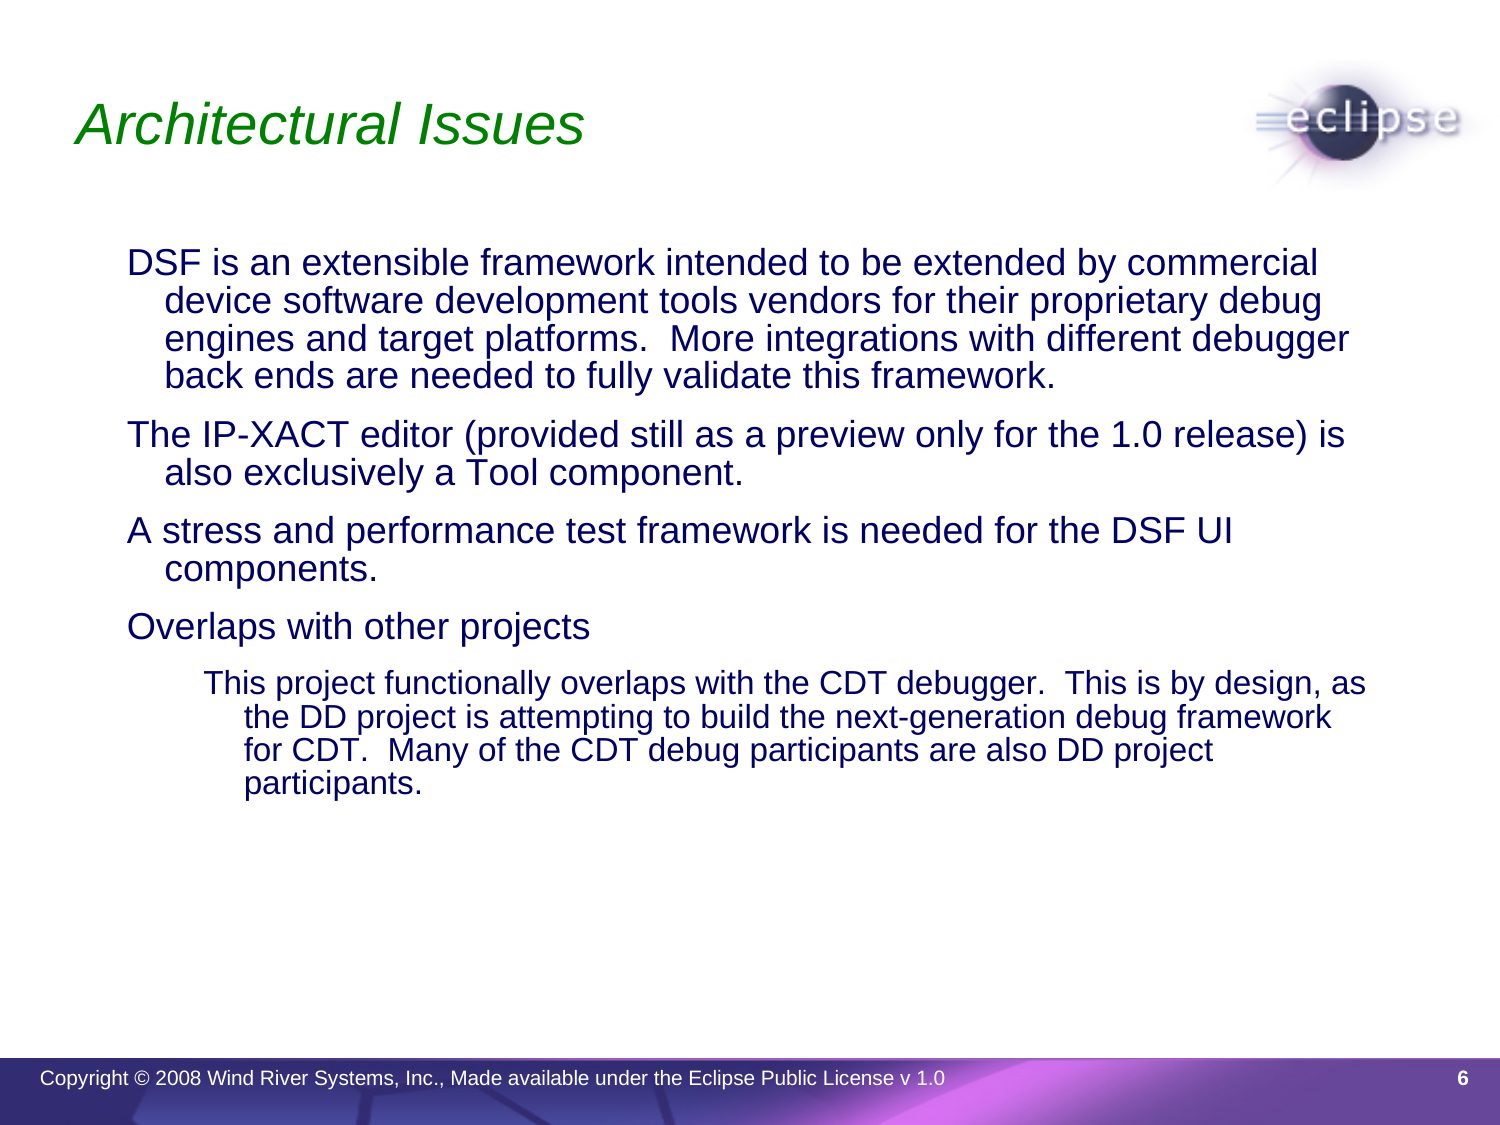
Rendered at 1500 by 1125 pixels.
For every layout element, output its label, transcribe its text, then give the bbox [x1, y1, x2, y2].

text_box <number> [1133, 1059, 1484, 1100]
title Architectural Issues [26, 90, 1223, 172]
picture [1222, 60, 1500, 191]
list DSF is an extensible framework intended to be extended by commercial device software development tools vendors for their proprietary debug engines and target platforms. More integrations with different debugger back ends are needed to fully validate this framework. The IP-XACT editor (provided still as a preview only for the 1.0 release) is also exclusively a Tool component. A stress and performance test framework is needed for the DSF UI components. Overlaps with other projects This project functionally overlaps with the CDT debugger. This is by design, as the DD project is attempting to build the next-generation debug framework for CDT. Many of the CDT debug participants are also DD project participants. [112, 237, 1388, 913]
picture [0, 1058, 1500, 1125]
